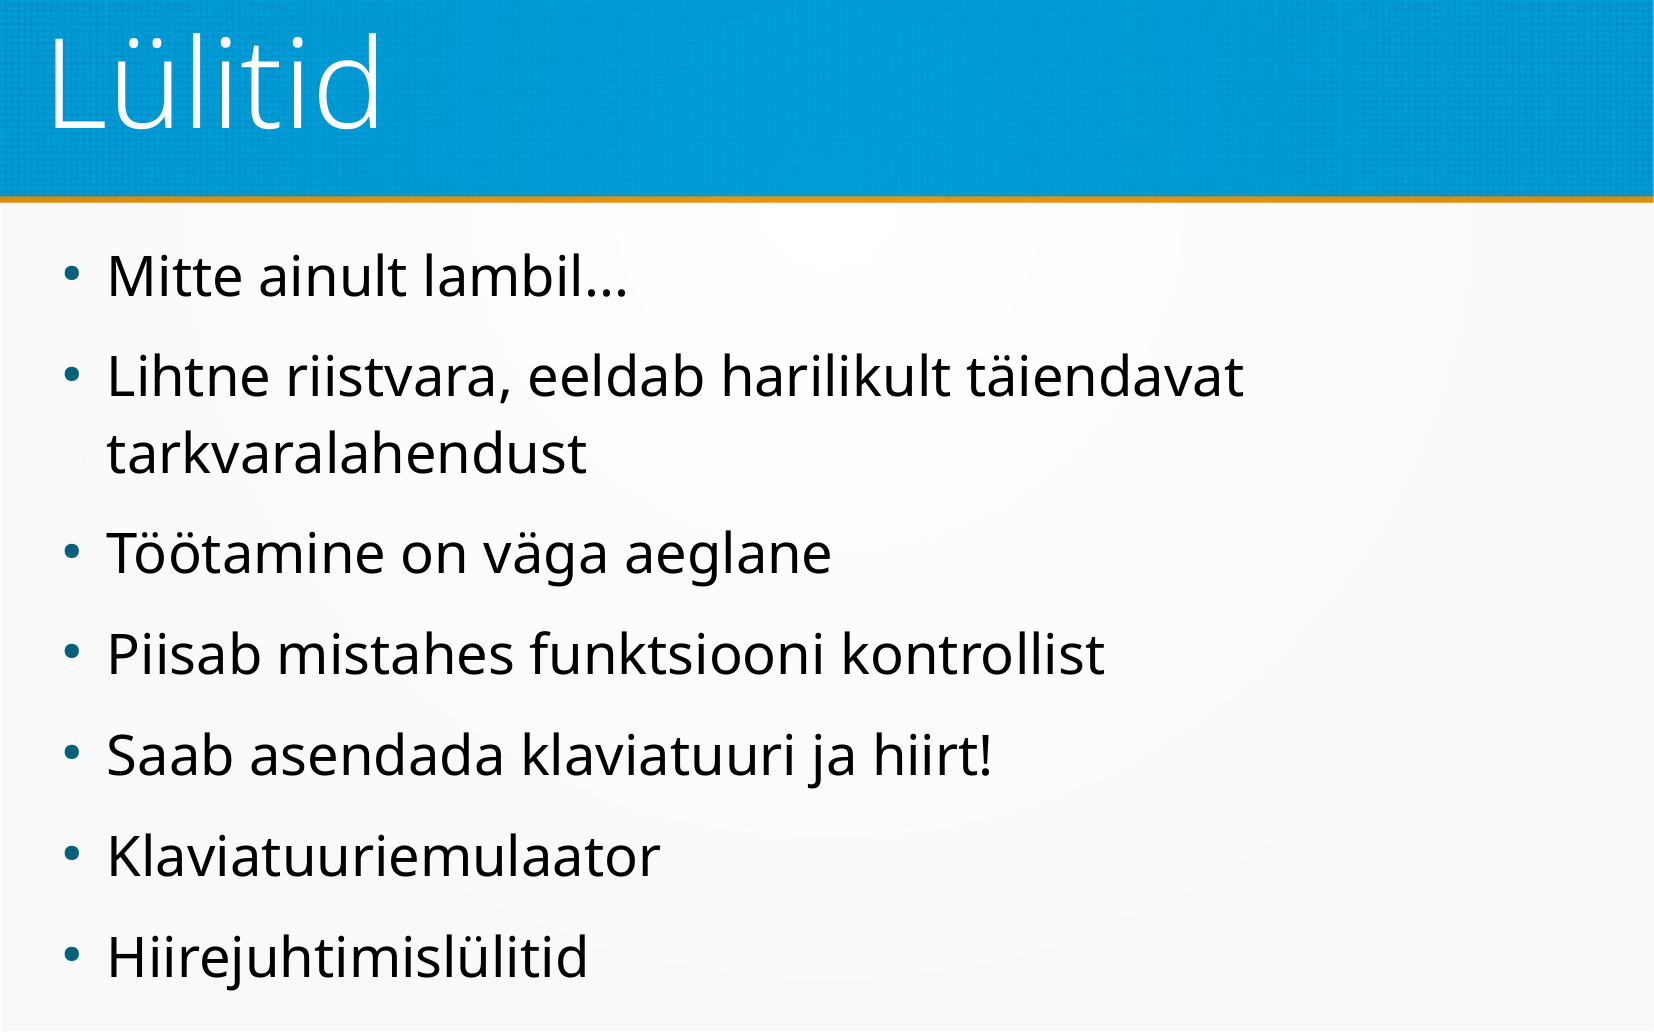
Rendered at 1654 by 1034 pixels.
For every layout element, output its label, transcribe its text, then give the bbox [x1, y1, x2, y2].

title Lülitid [43, 0, 1619, 166]
picture [0, 195, 1654, 1034]
list Mitte ainult lambil... Lihtne riistvara, eeldab harilikult täiendavat tarkvaralahendust Töötamine on väga aeglane Piisab mistahes funktsiooni kontrollist Saab asendada klaviatuuri ja hiirt! Klaviatuuriemulaator Hiirejuhtimislülitid [47, 236, 1607, 1002]
